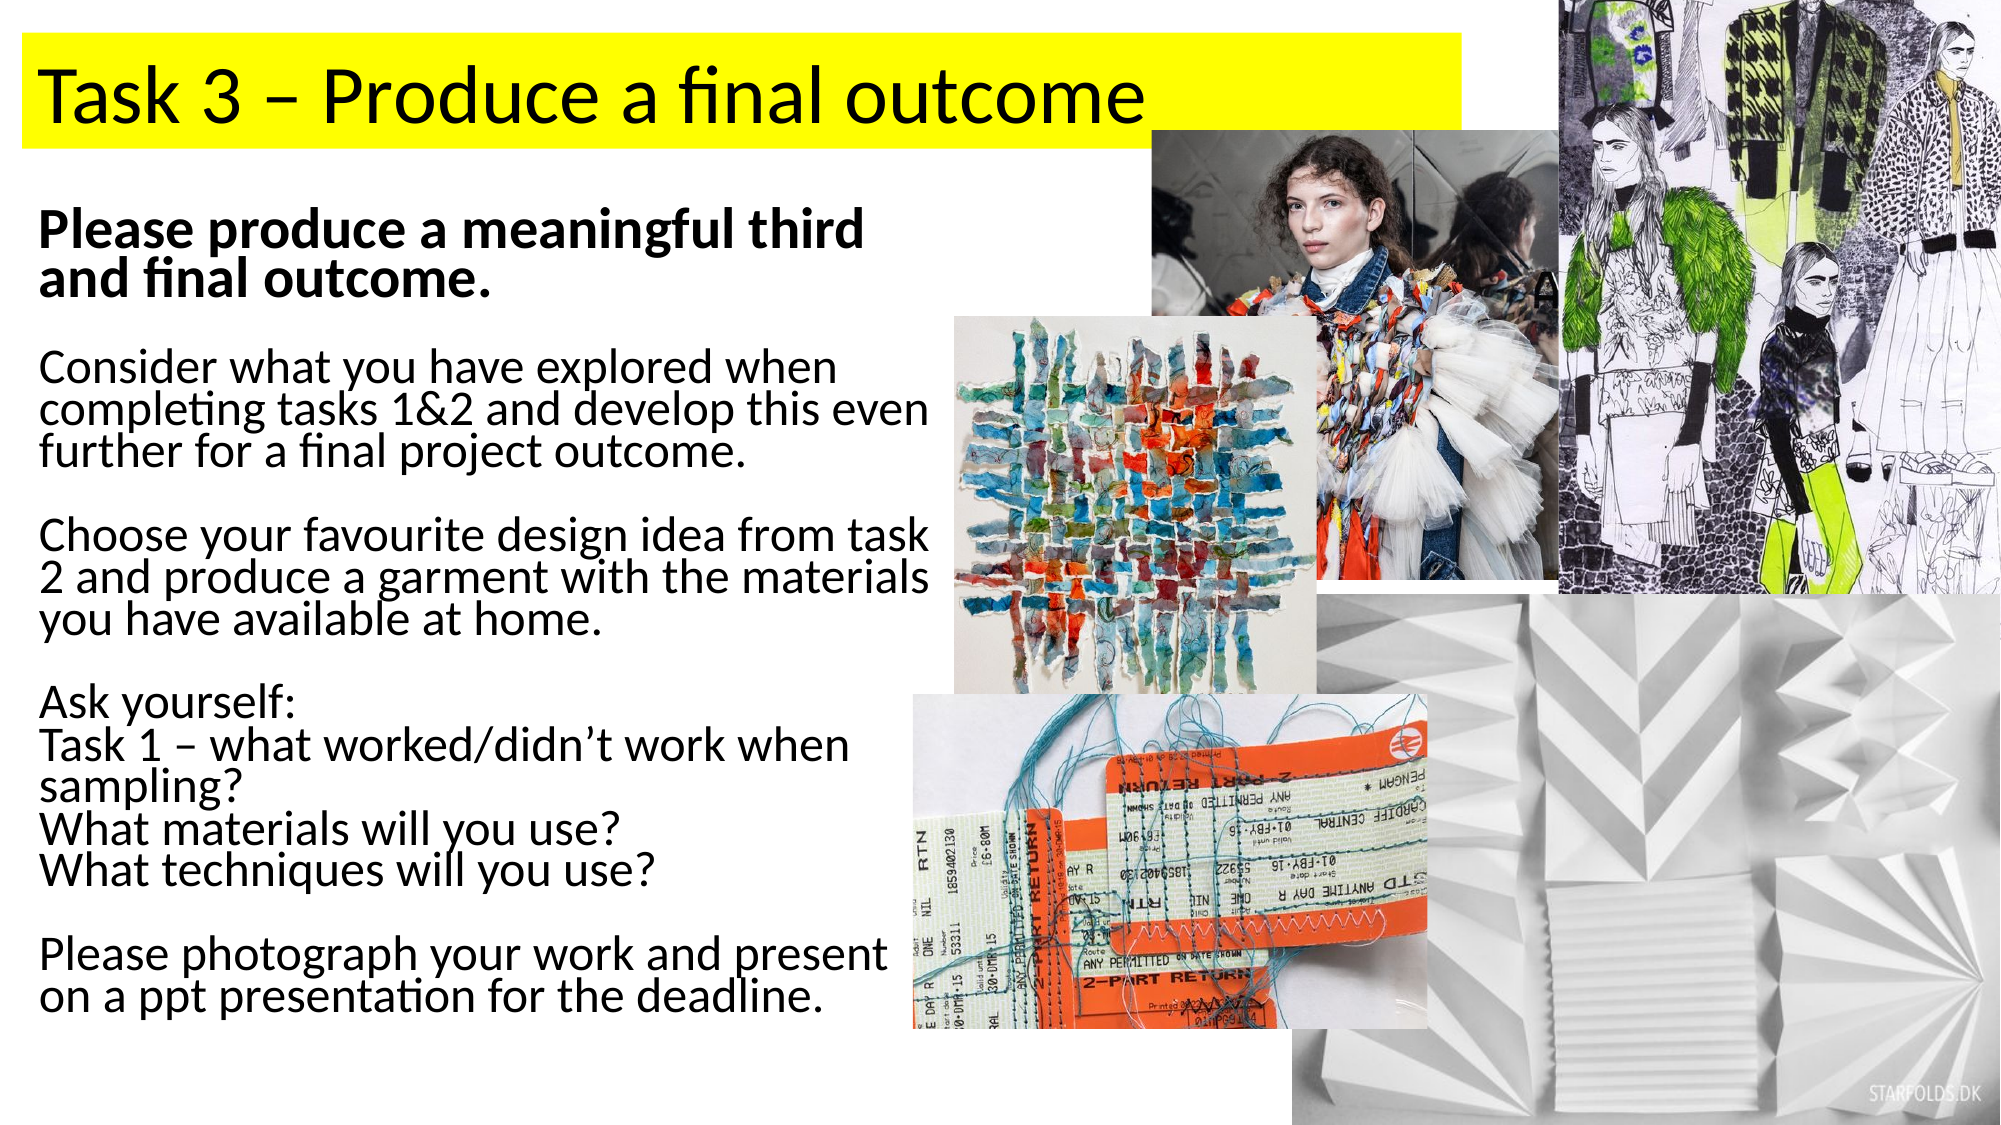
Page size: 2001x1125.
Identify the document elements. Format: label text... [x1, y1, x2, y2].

text_box Task 3 – Produce a final outcome [22, 32, 1462, 149]
picture [912, 0, 2000, 1125]
text_box Please produce a meaningful third and final outcome. Consider what you have explored when completing tasks 1&2 and develop this even further for a final project outcome. Choose your favourite design idea from task 2 and produce a garment with the materials you have available at home. Ask yourself: Task 1 – what worked/didn’t work when sampling? What materials will you use? What techniques will you use? Please photograph your work and present on a ppt presentation for the deadline. [23, 202, 956, 1040]
